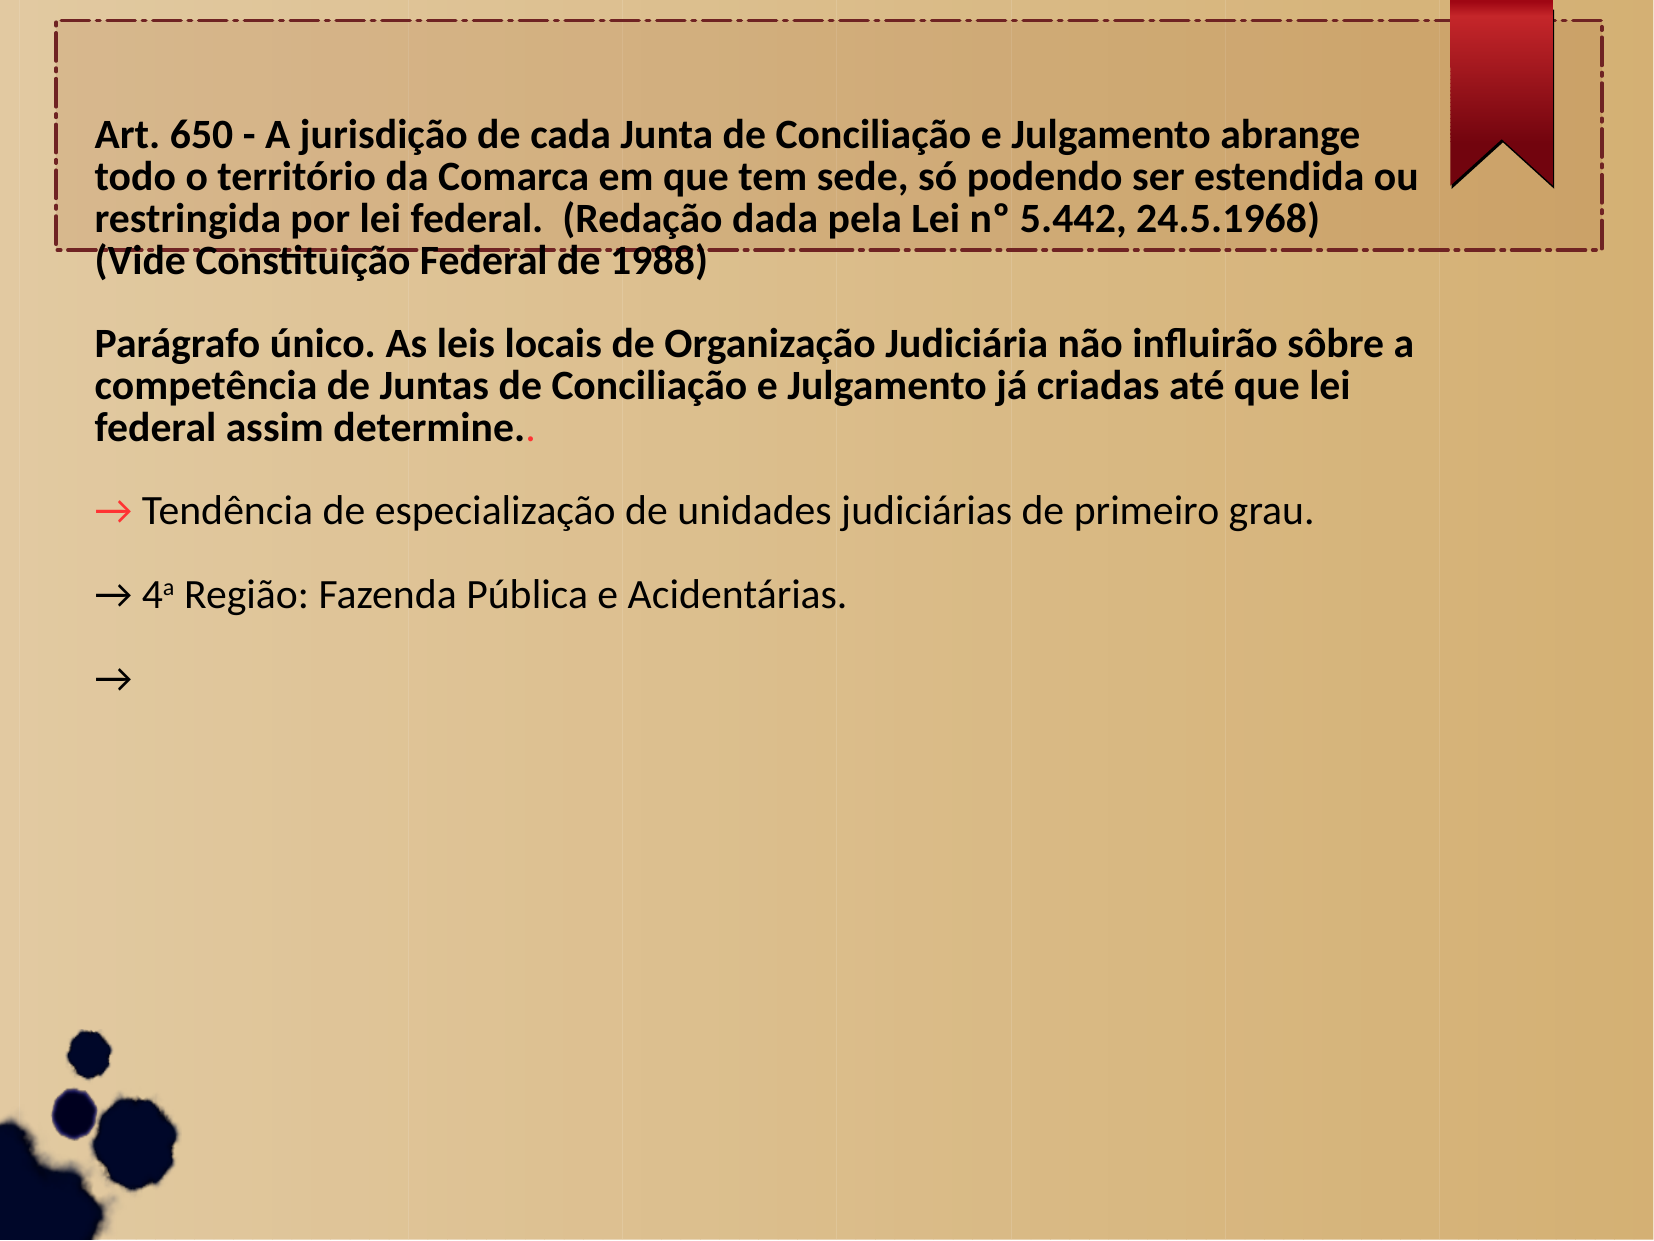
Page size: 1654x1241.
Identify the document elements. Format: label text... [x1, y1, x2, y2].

title Art. 650 - A jurisdição de cada Junta de Conciliação e Julgamento abrange todo o território da Comarca em que tem sede, só podendo ser estendida ou restringida por lei federal. (Redação dada pela Lei nº 5.442, 24.5.1968) (Vide Constituição Federal de 1988) Parágrafo único. As leis locais de Organização Judiciária não influirão sôbre a competência de Juntas de Conciliação e Julgamento já criadas até que lei federal assim determine.. → Tendência de especialização de unidades judiciárias de primeiro grau. → 4a Região: Fazenda Pública e Acidentárias. → [94, 52, 1424, 768]
